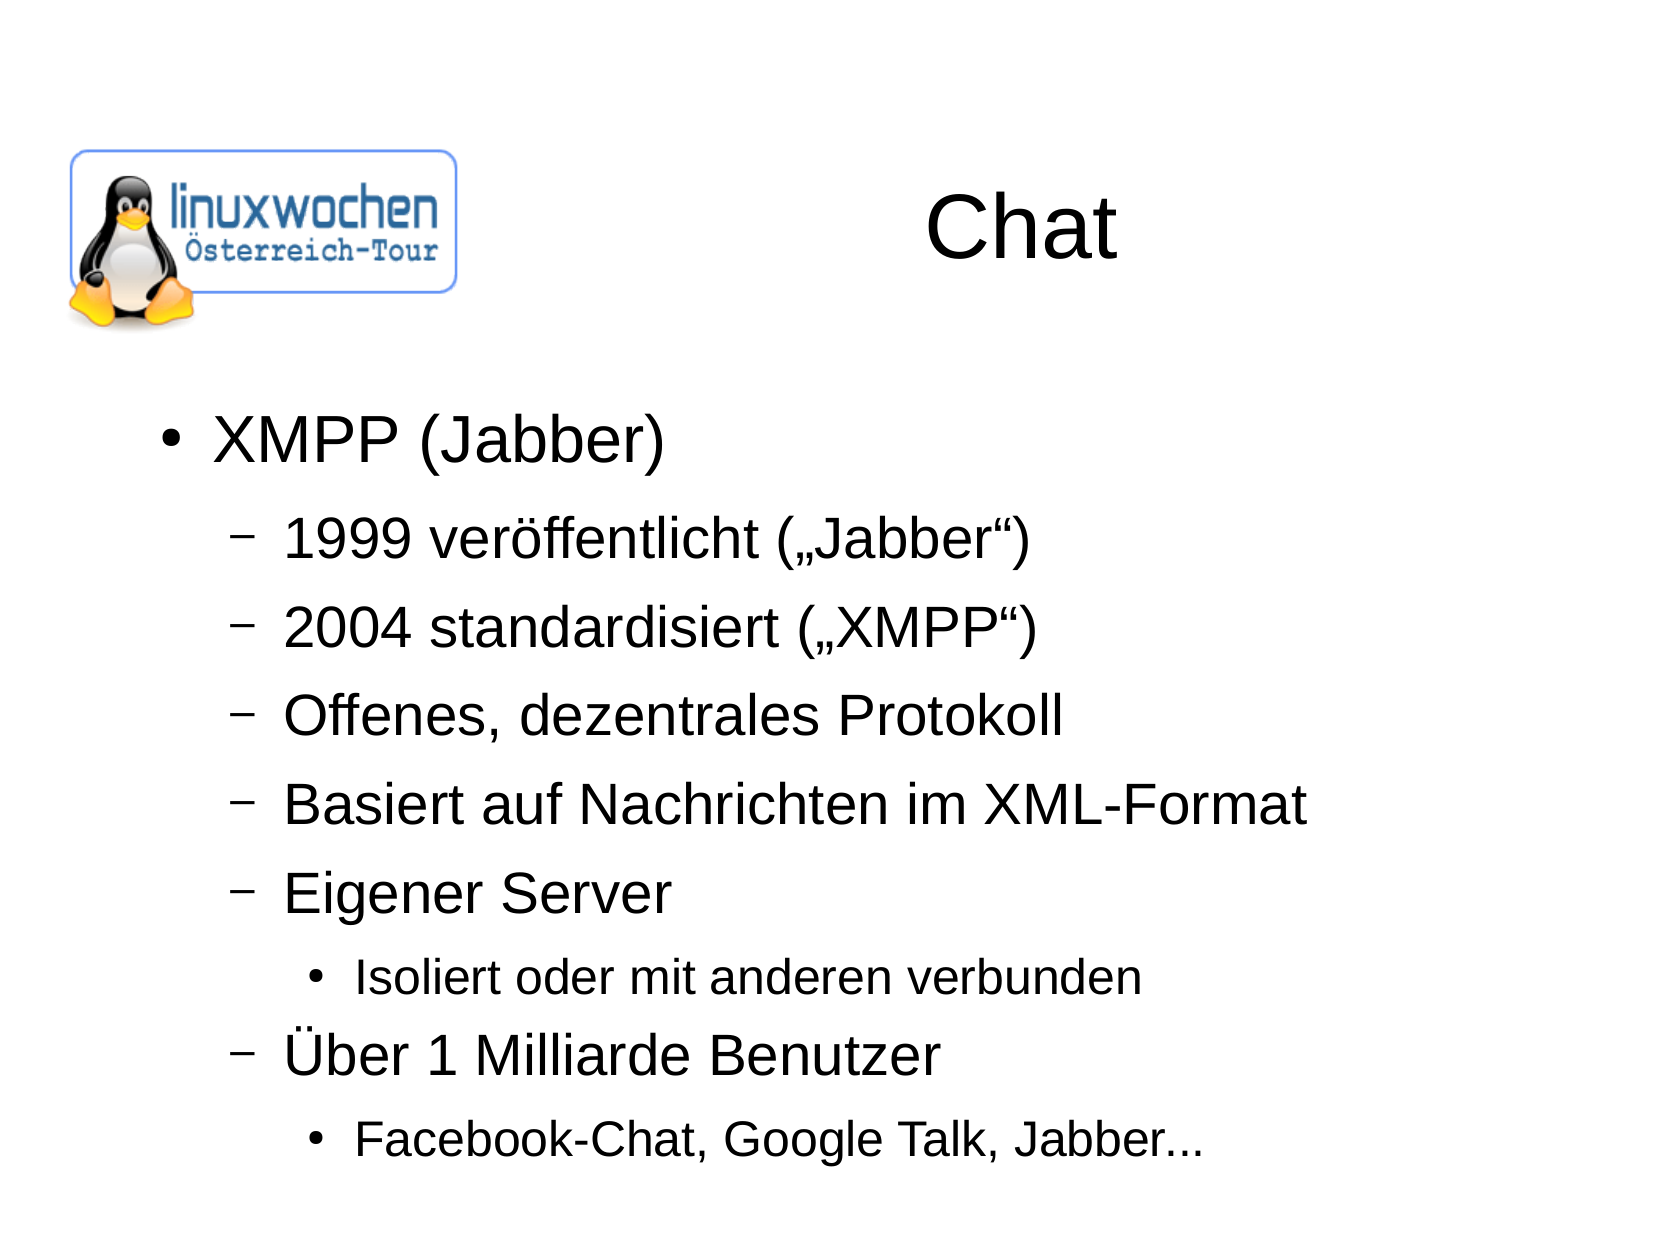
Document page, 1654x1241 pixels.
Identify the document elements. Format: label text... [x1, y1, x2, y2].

list XMPP (Jabber) 1999 veröffentlicht („Jabber“) 2004 standardisiert („XMPP“) Offenes, dezentrales Protokoll Basiert auf Nachrichten im XML-Format Eigener Server Isoliert oder mit anderen verbunden Über 1 Milliarde Benutzer Facebook-Chat, Google Talk, Jabber... [141, 401, 1536, 1170]
title Chat [471, 123, 1571, 331]
picture [37, 129, 472, 338]
